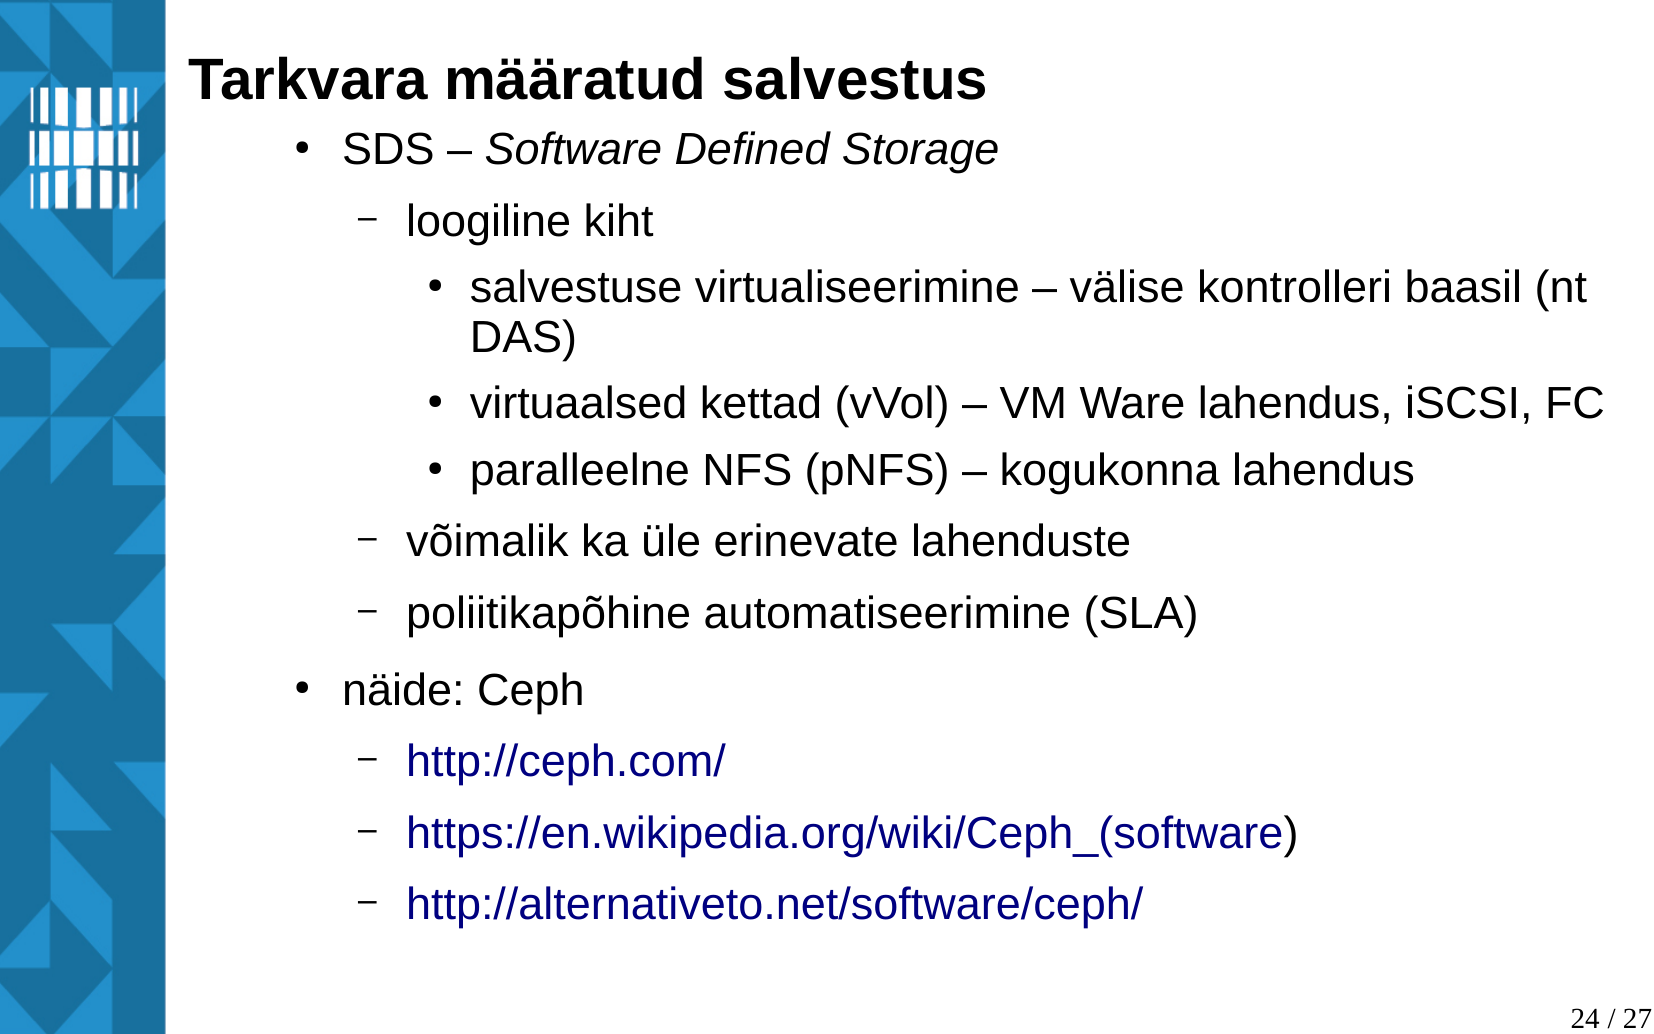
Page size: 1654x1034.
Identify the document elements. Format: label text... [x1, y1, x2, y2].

list SDS – Software Defined Storage loogiline kiht salvestuse virtualiseerimine – välise kontrolleri baasil (nt DAS) virtuaalsed kettad (vVol) – VM Ware lahendus, iSCSI, FC paralleelne NFS (pNFS) – kogukonna lahendus võimalik ka üle erinevate lahenduste poliitikapõhine automatiseerimine (SLA) näide: Ceph http://ceph.com/ https://en.wikipedia.org/wiki/Ceph_(software) http://alternativeto.net/software/ceph/ [278, 124, 1607, 991]
title Tarkvara määratud salvestus [188, 28, 1607, 132]
